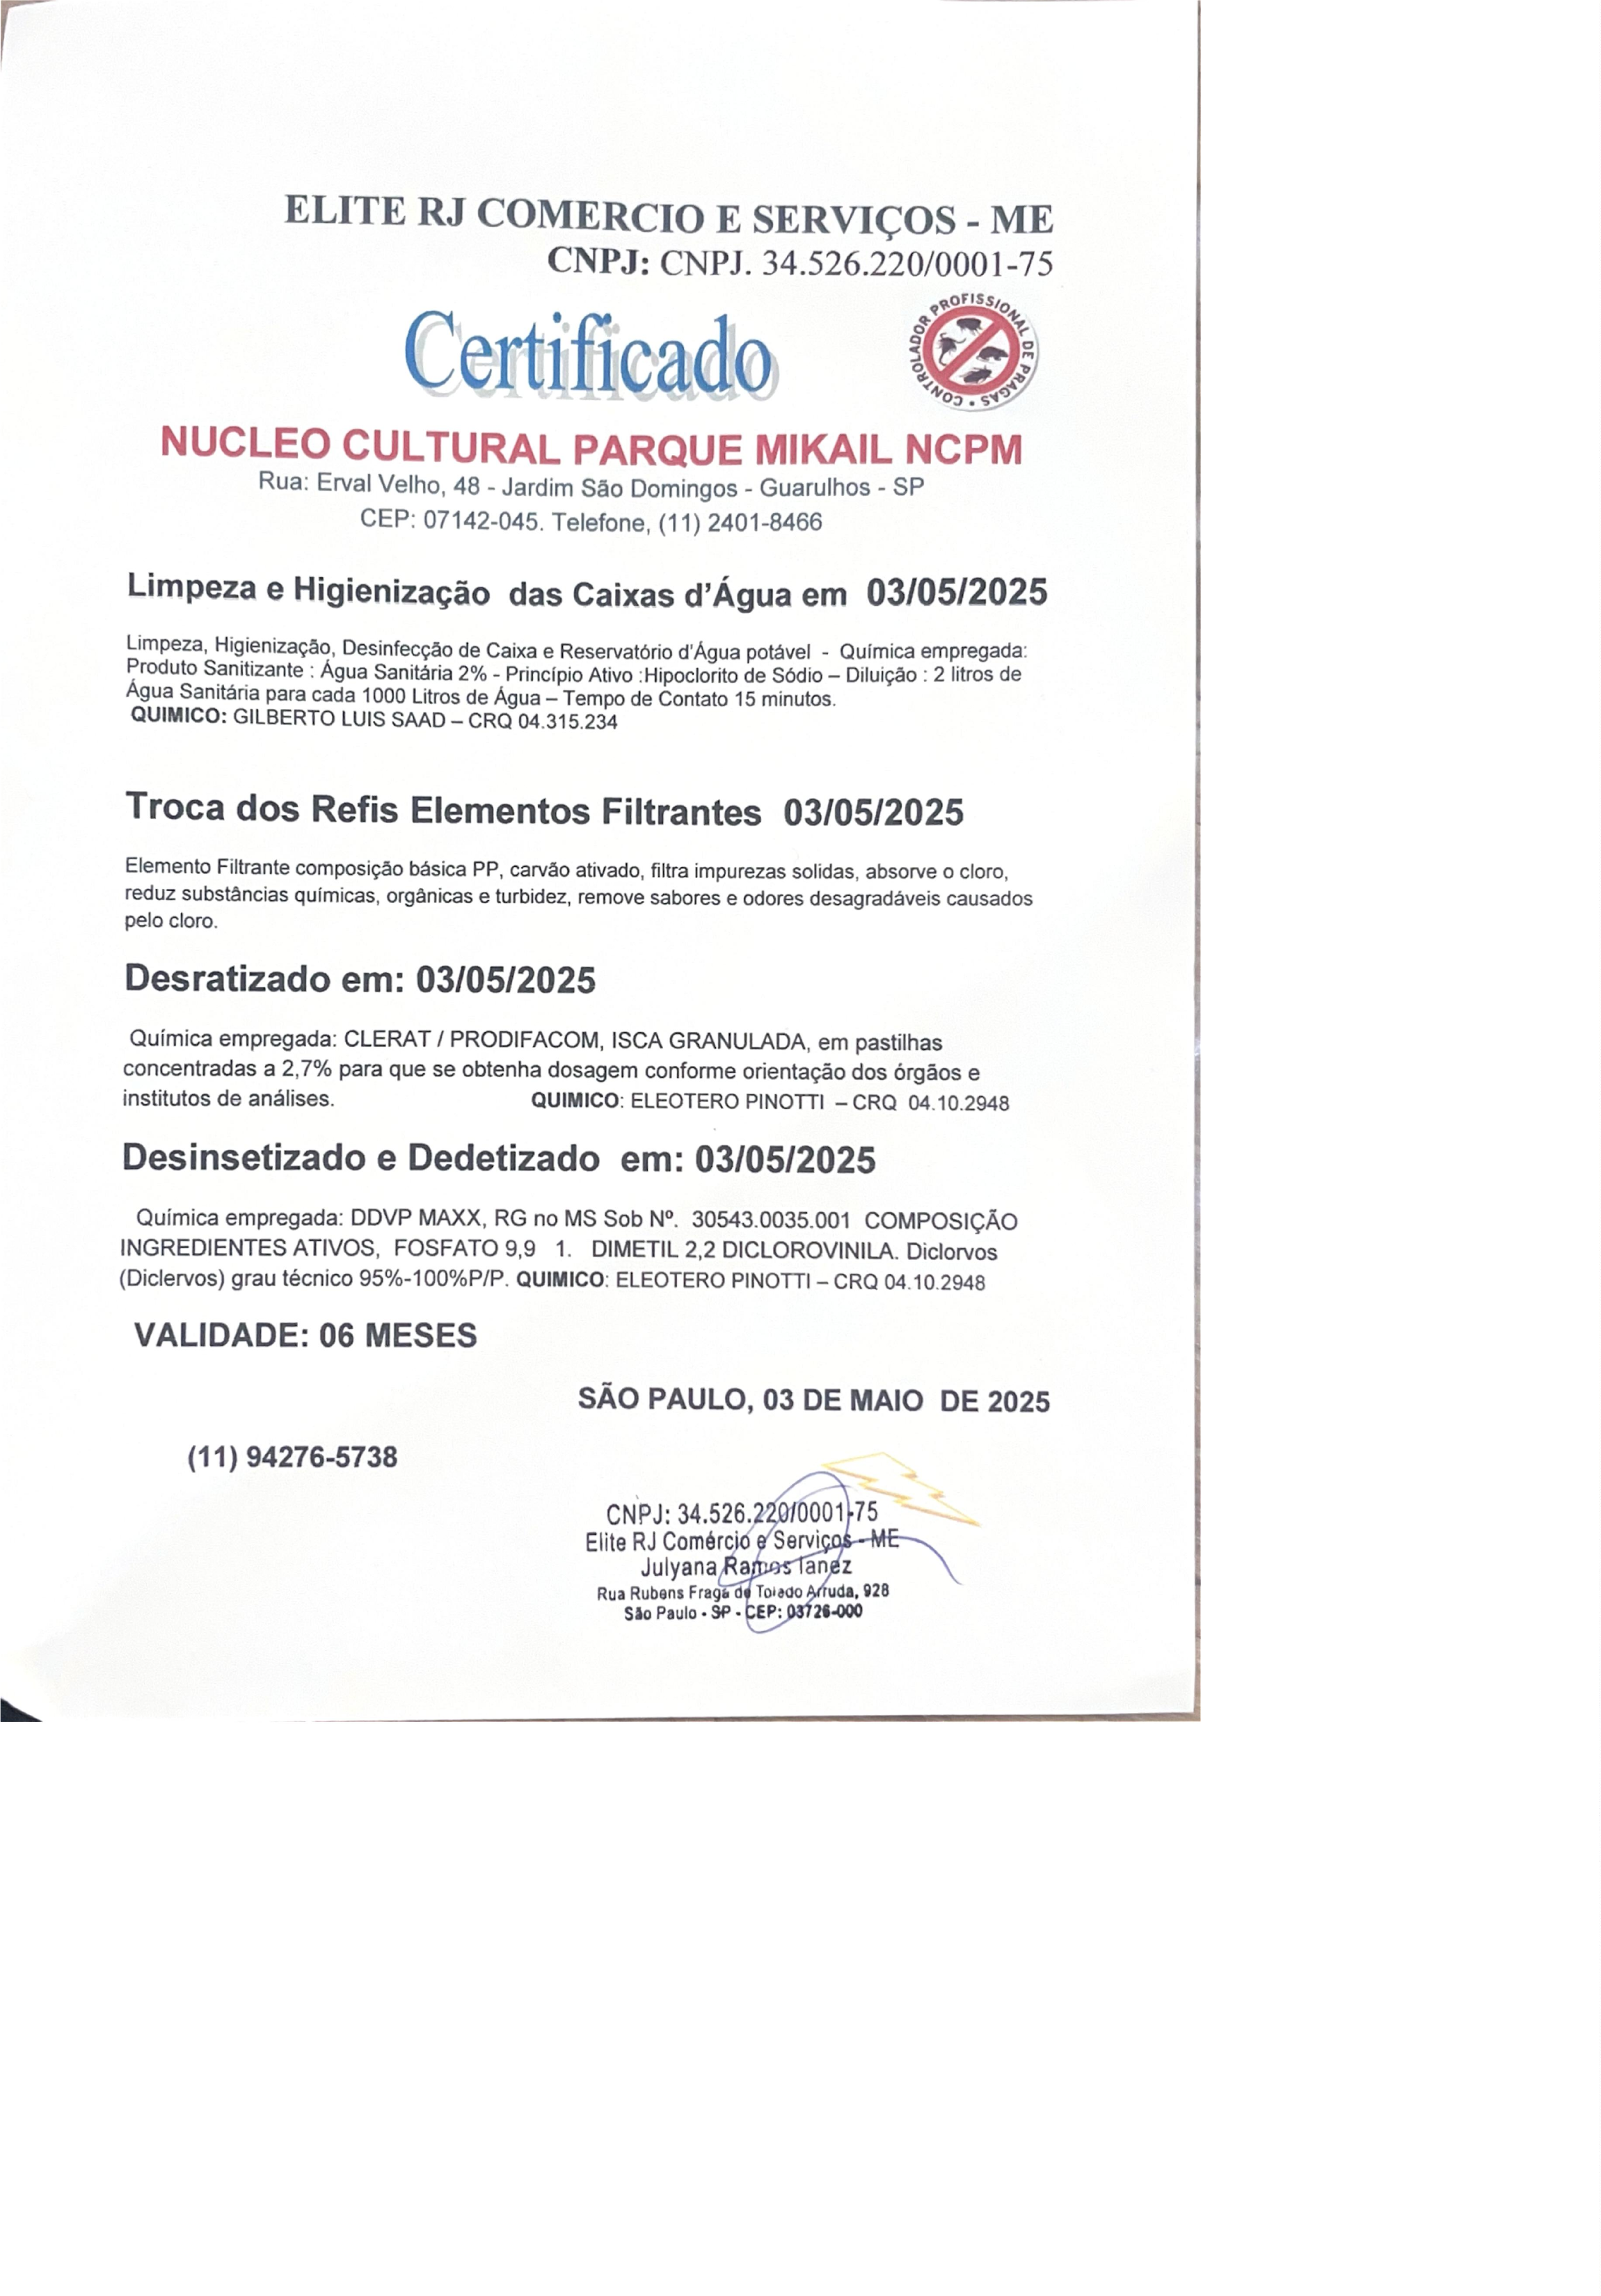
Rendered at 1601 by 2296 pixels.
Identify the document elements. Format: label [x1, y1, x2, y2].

text_box [0, 0, 1601, 2296]
